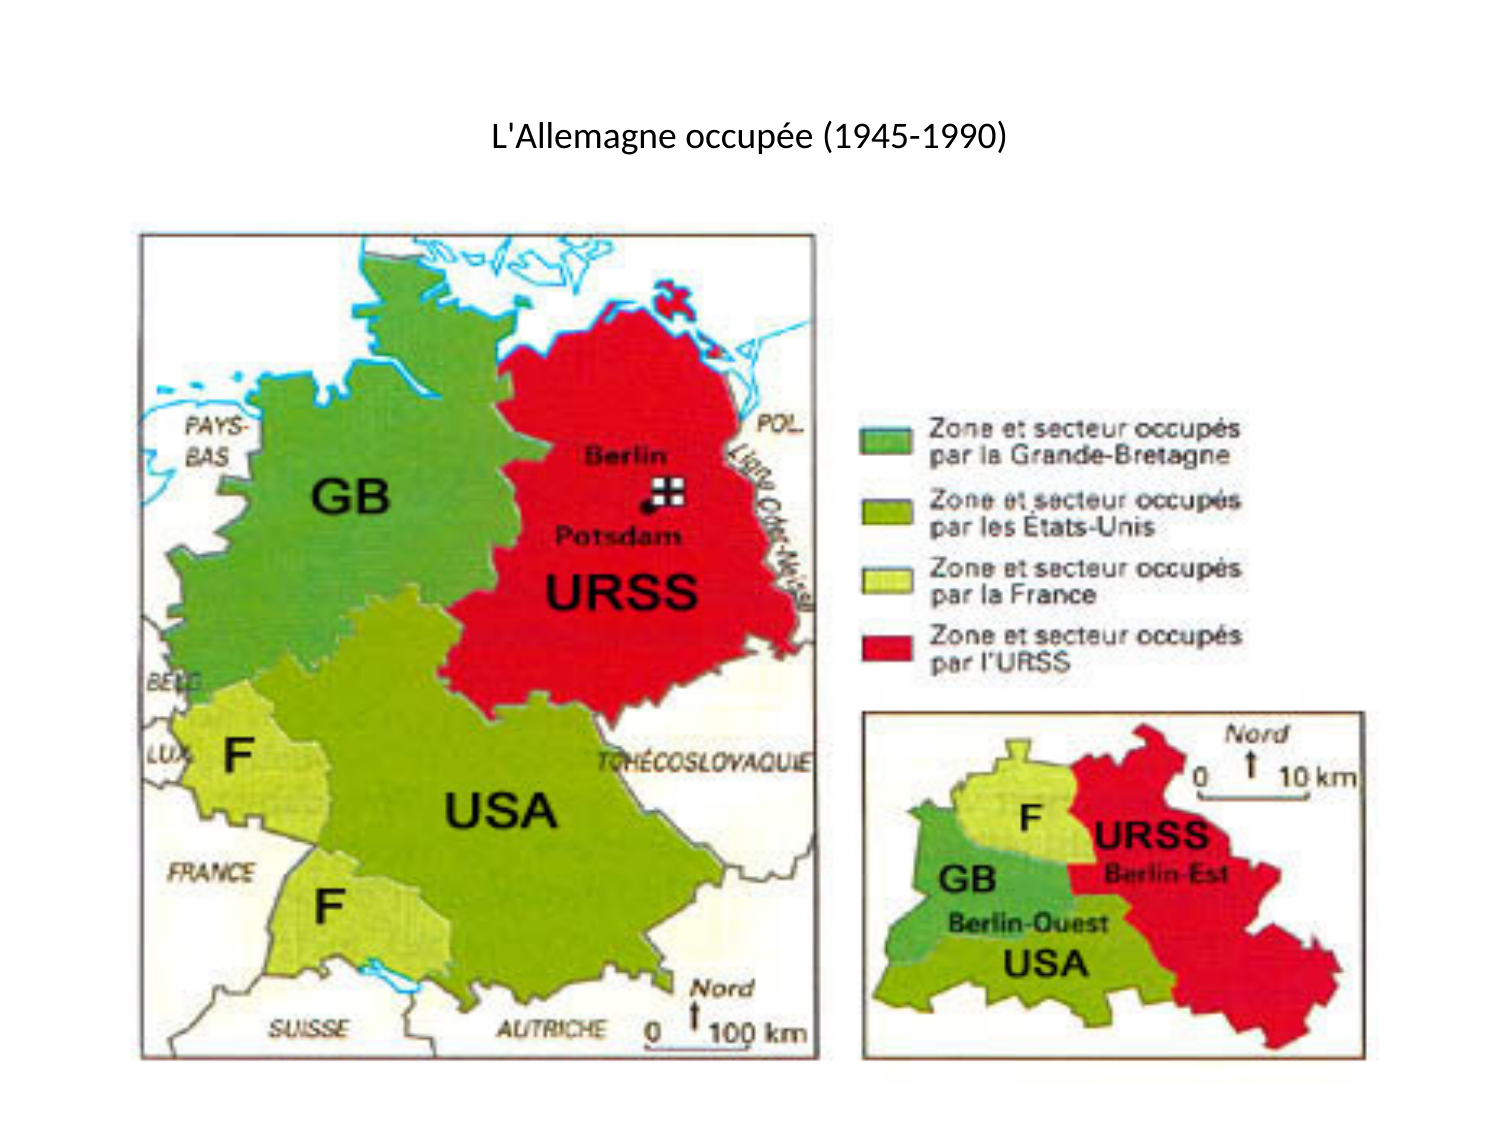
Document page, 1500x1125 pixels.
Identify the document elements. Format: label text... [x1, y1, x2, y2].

picture [106, 200, 1406, 1099]
title L'Allemagne occupée (1945-1990) [75, 45, 1425, 233]
